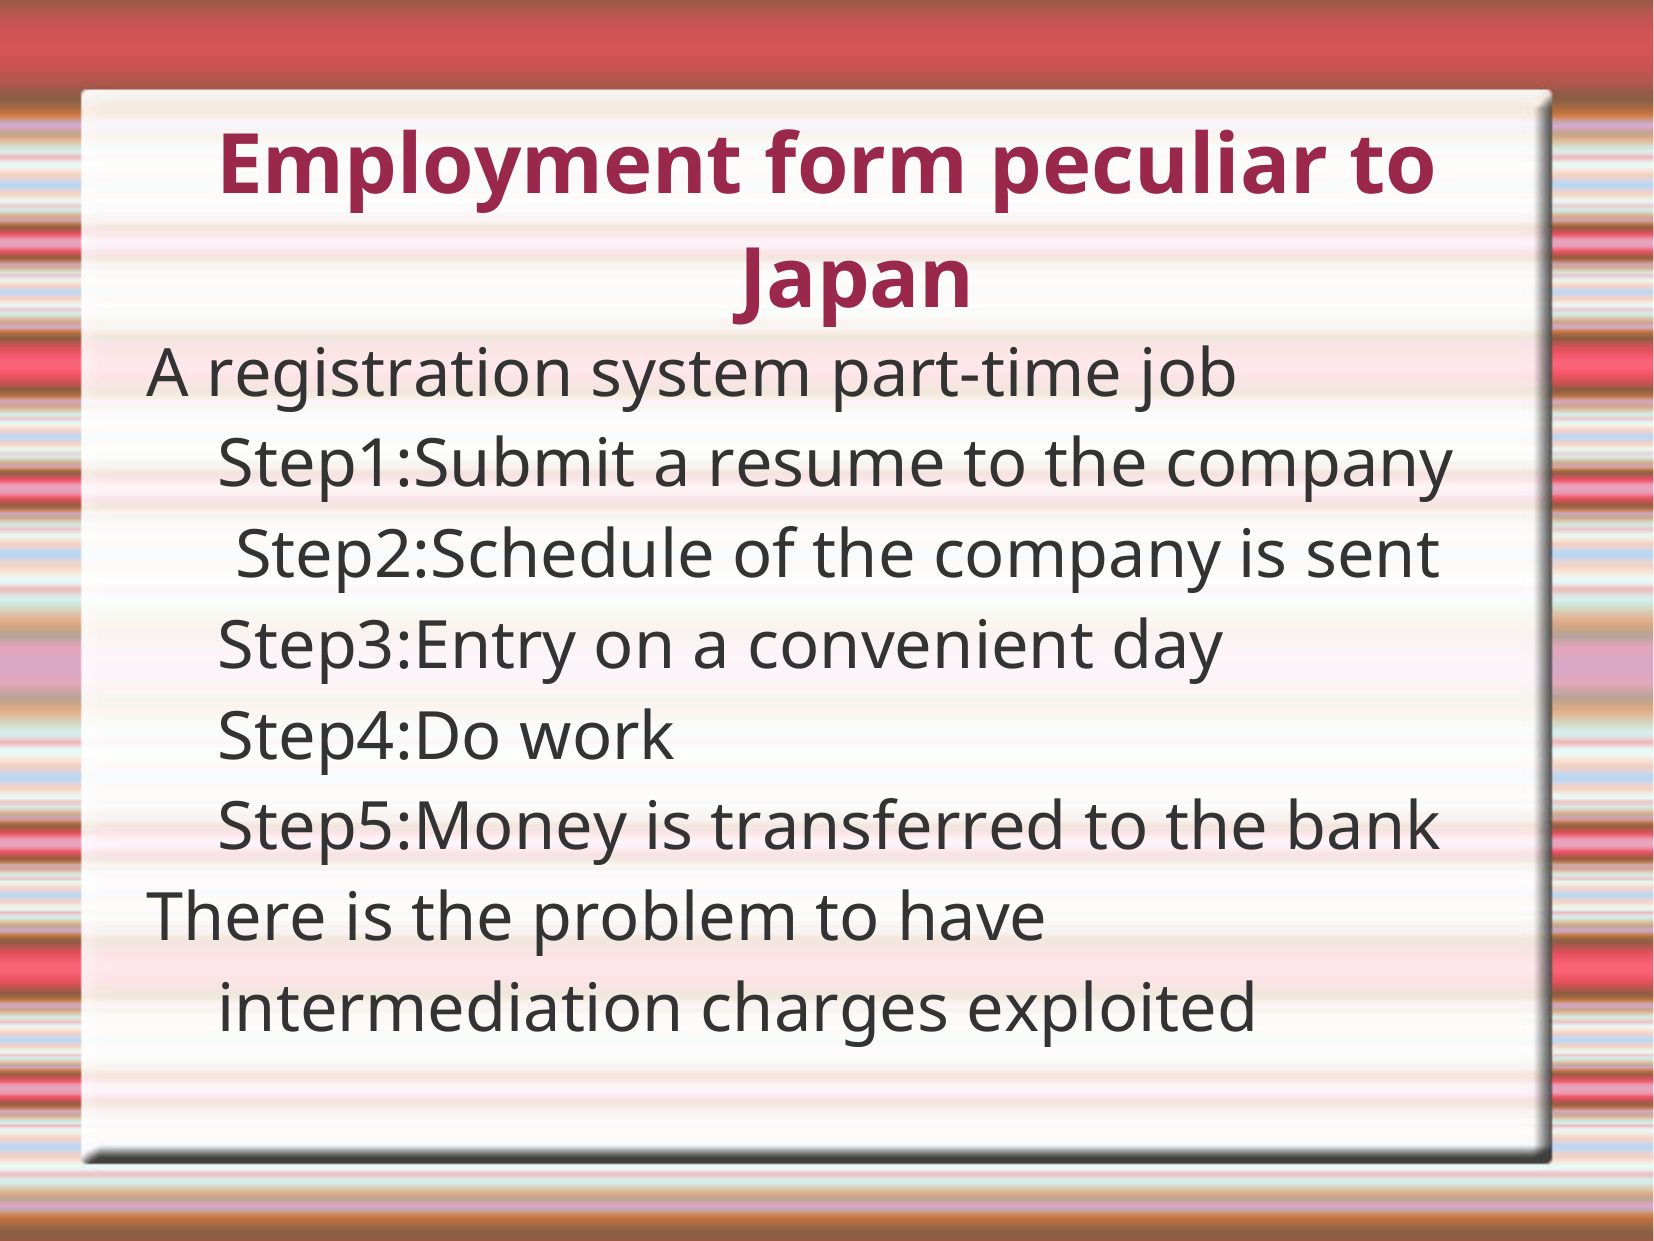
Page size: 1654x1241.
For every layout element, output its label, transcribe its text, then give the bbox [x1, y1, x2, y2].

list A registration system part-time job Step1:Submit a resume to the company Step2:Schedule of the company is sent Step3:Entry on a convenient day Step4:Do work Step5:Money is transferred to the bank There is the problem to have intermediation charges exploited [134, 324, 1516, 1188]
title Employment form peculiar to Japan [121, 102, 1534, 335]
picture [0, 0, 1654, 1241]
